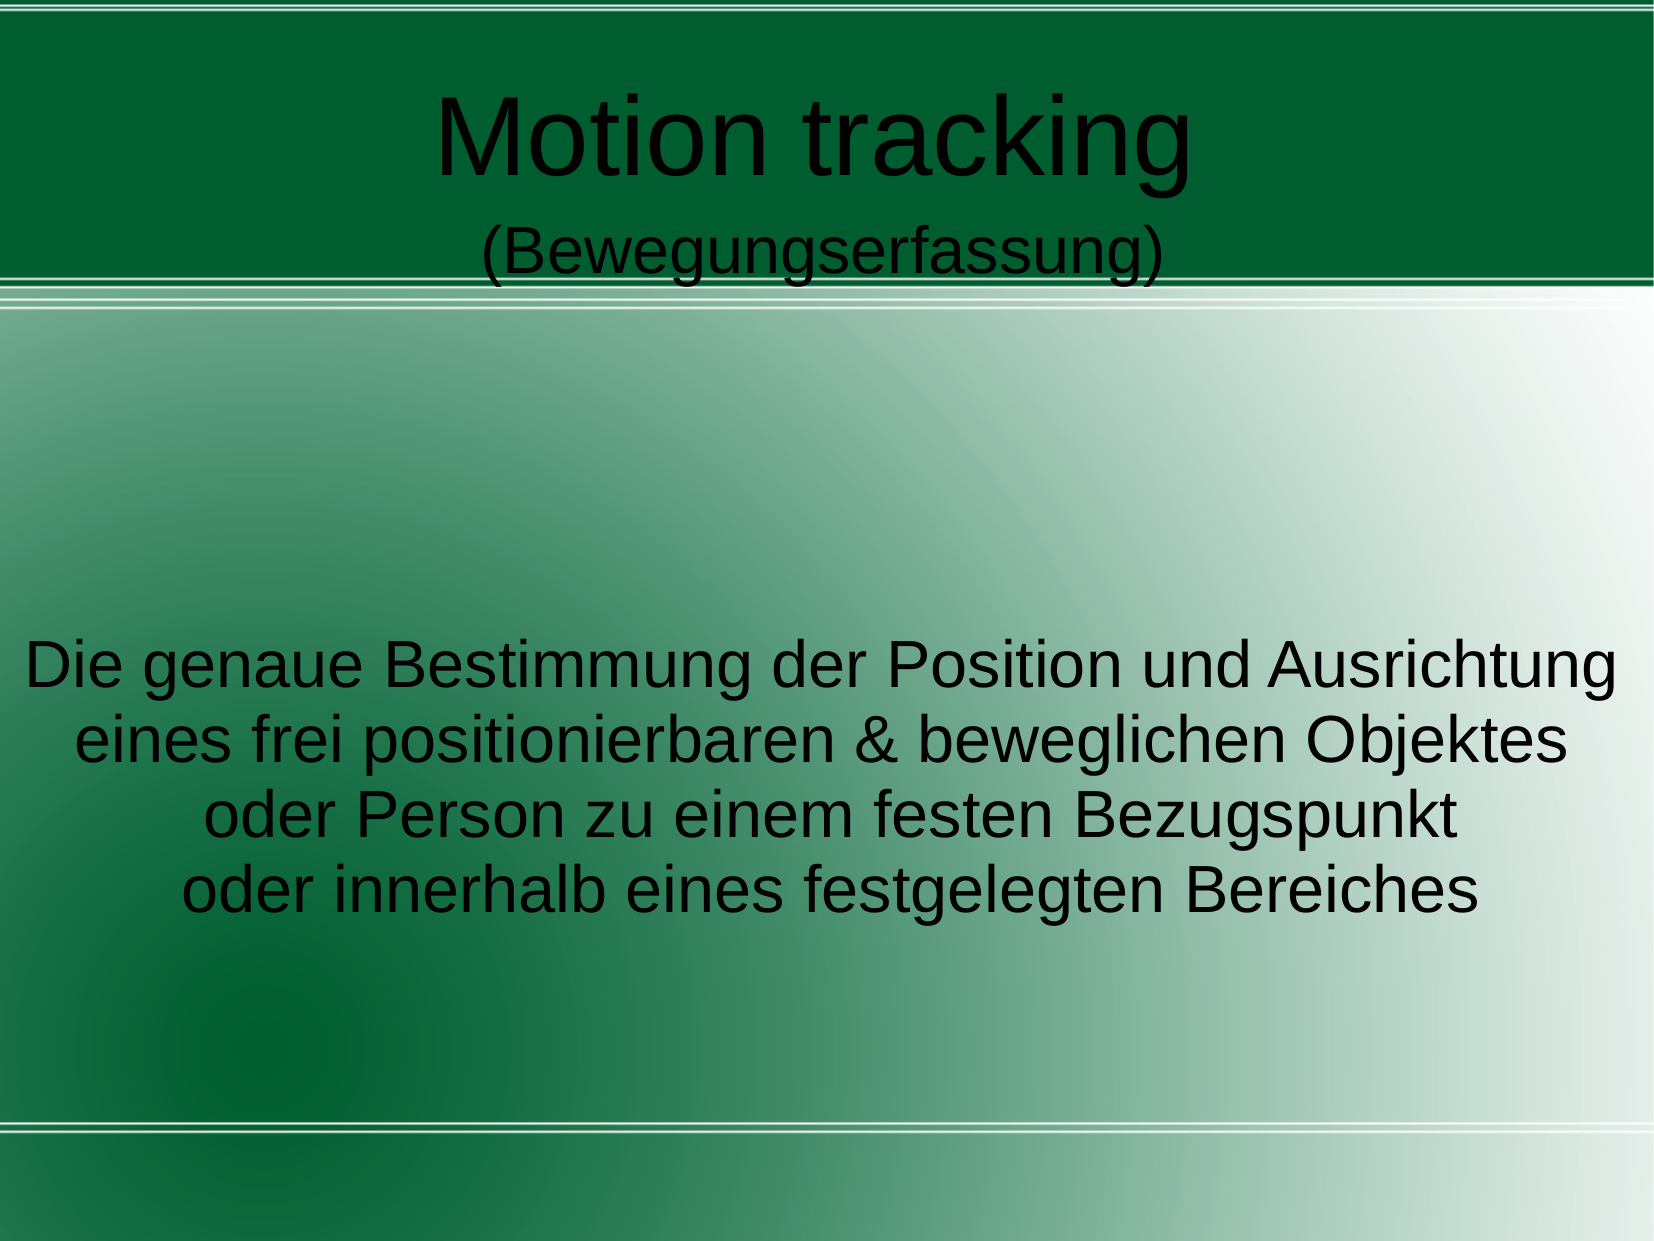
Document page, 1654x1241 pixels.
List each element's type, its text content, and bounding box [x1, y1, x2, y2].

picture [0, 0, 1654, 1241]
text_box Die genaue Bestimmung der Position und Ausrichtung eines frei positionierbaren & beweglichen Objektes oder Person zu einem festen Bezugspunkt oder innerhalb eines festgelegten Bereiches [9, 620, 1654, 934]
text_box Motion tracking [418, 66, 1211, 207]
text_box (Bewegungserfassung) [465, 205, 1182, 296]
